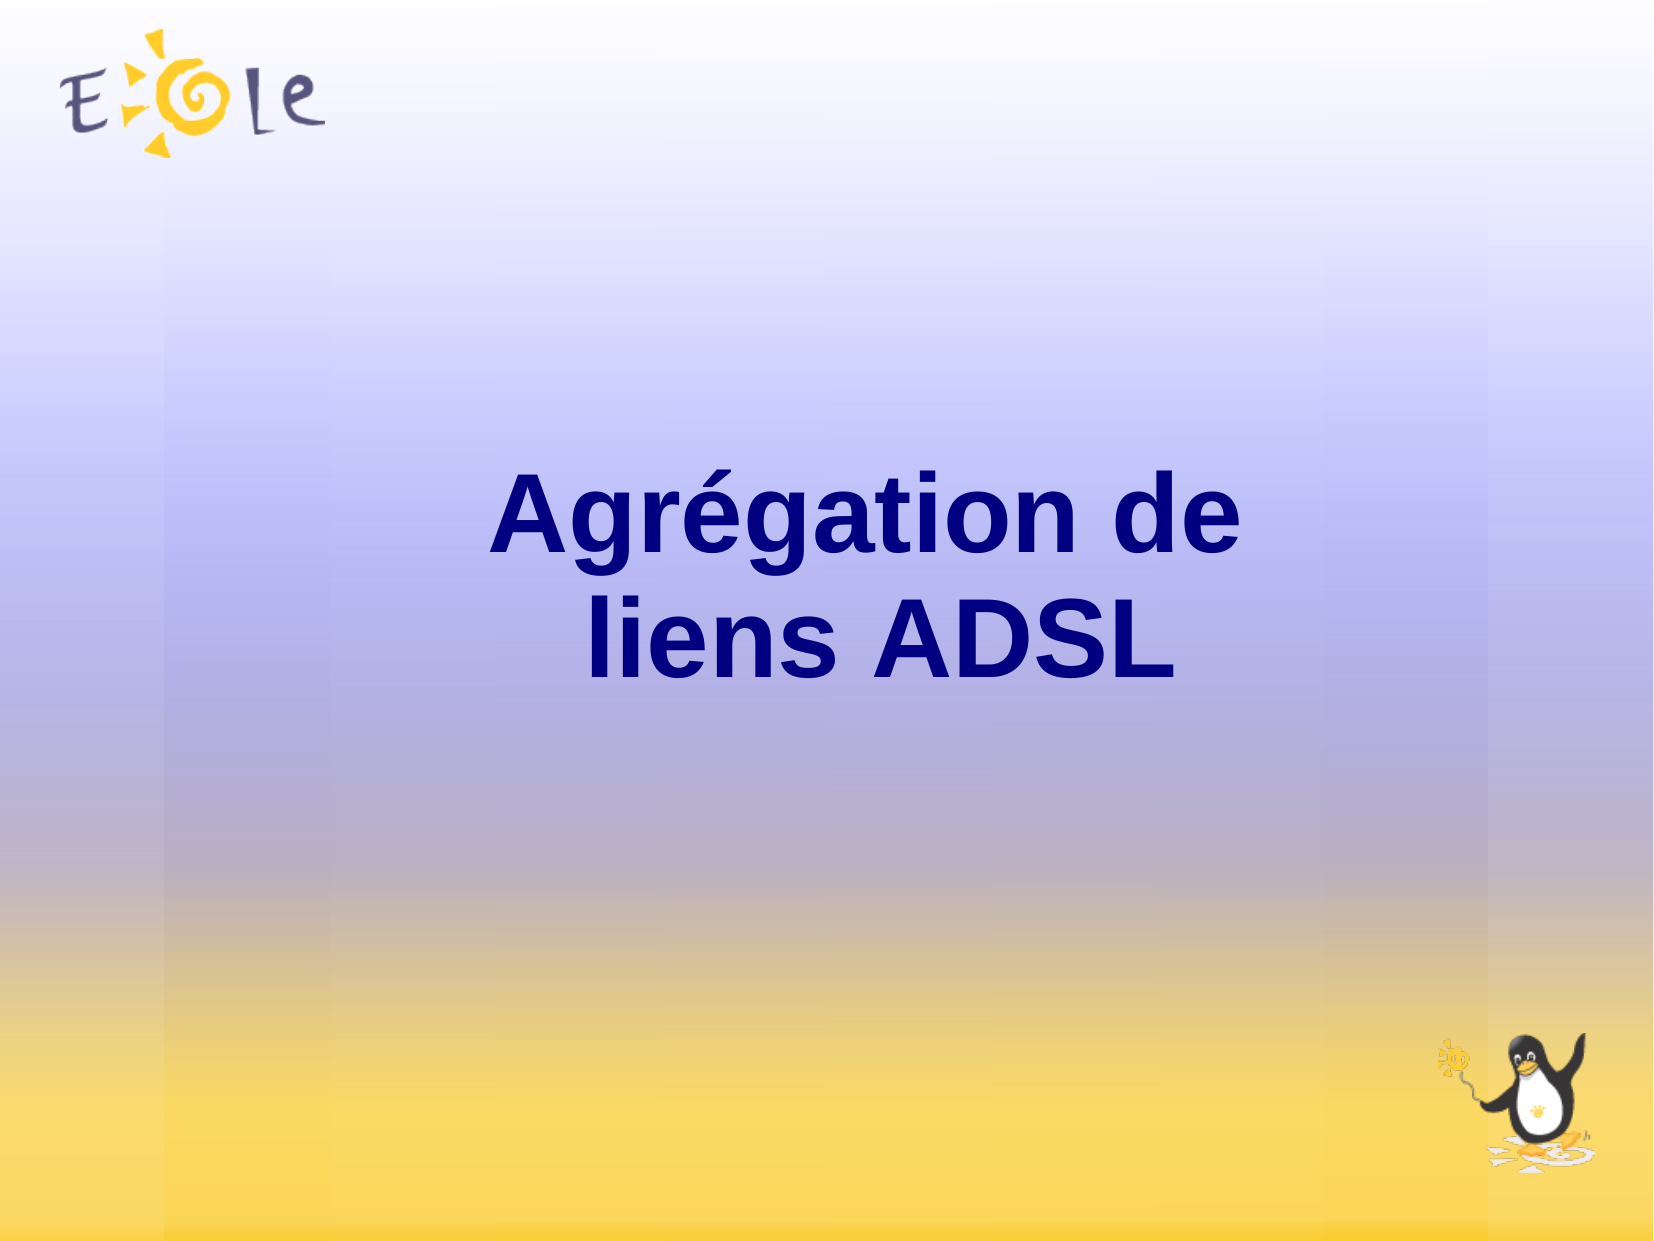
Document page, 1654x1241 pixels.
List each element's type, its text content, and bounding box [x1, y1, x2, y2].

picture [0, 0, 1654, 1241]
text_box Agrégation de liens ADSL [472, 442, 1148, 747]
